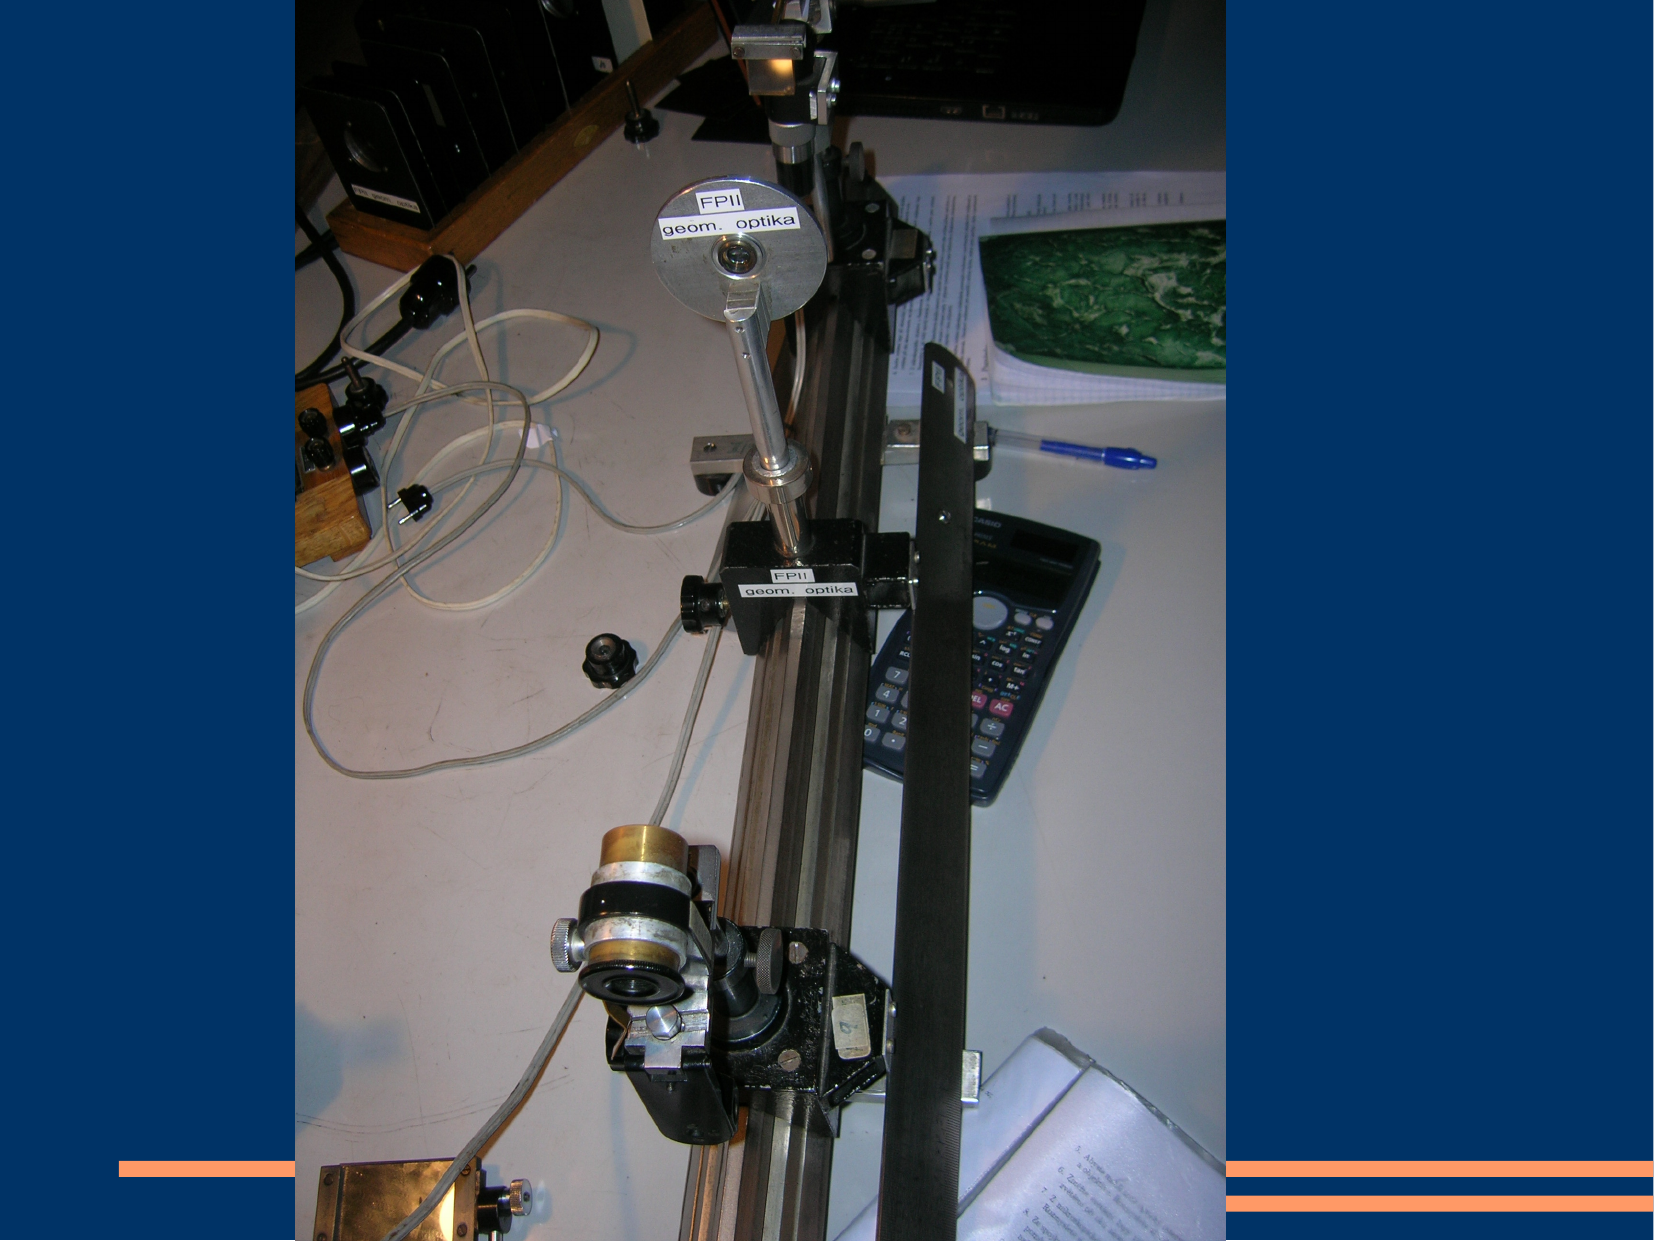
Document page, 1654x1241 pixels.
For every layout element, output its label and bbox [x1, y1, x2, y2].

picture [295, 0, 1226, 1241]
